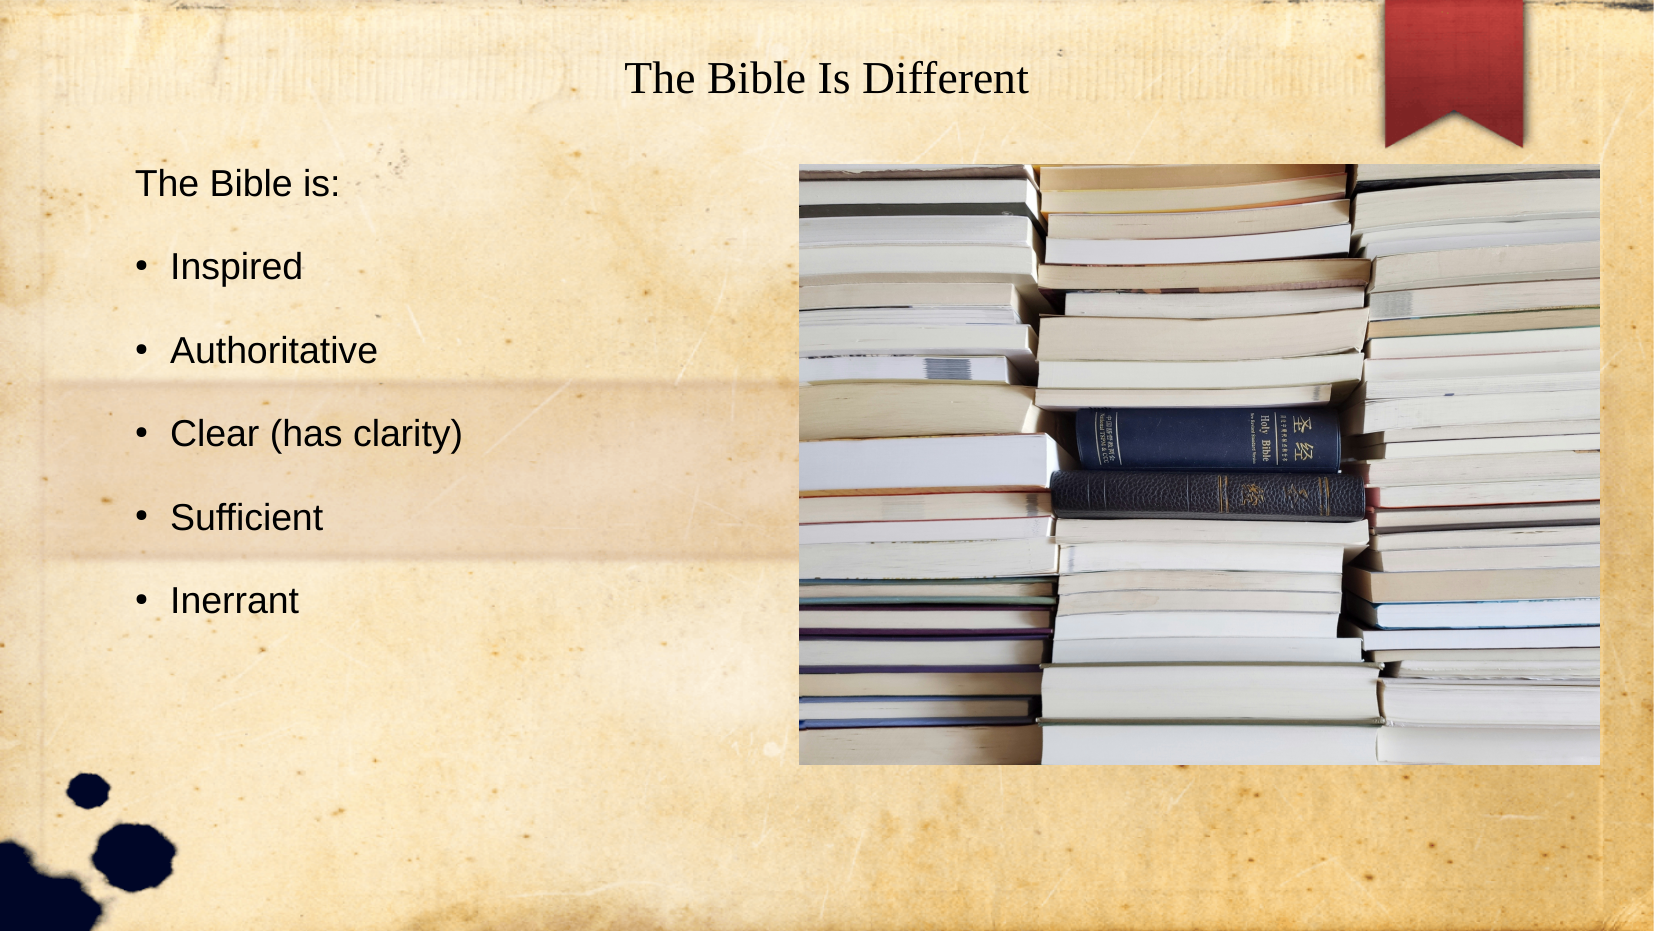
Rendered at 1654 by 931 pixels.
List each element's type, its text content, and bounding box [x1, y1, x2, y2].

picture [0, 0, 1654, 931]
text_box The Bible is: Inspired Authoritative Clear (has clarity) Sufficient Inerrant [120, 155, 721, 766]
title The Bible Is Different [82, 0, 1571, 156]
